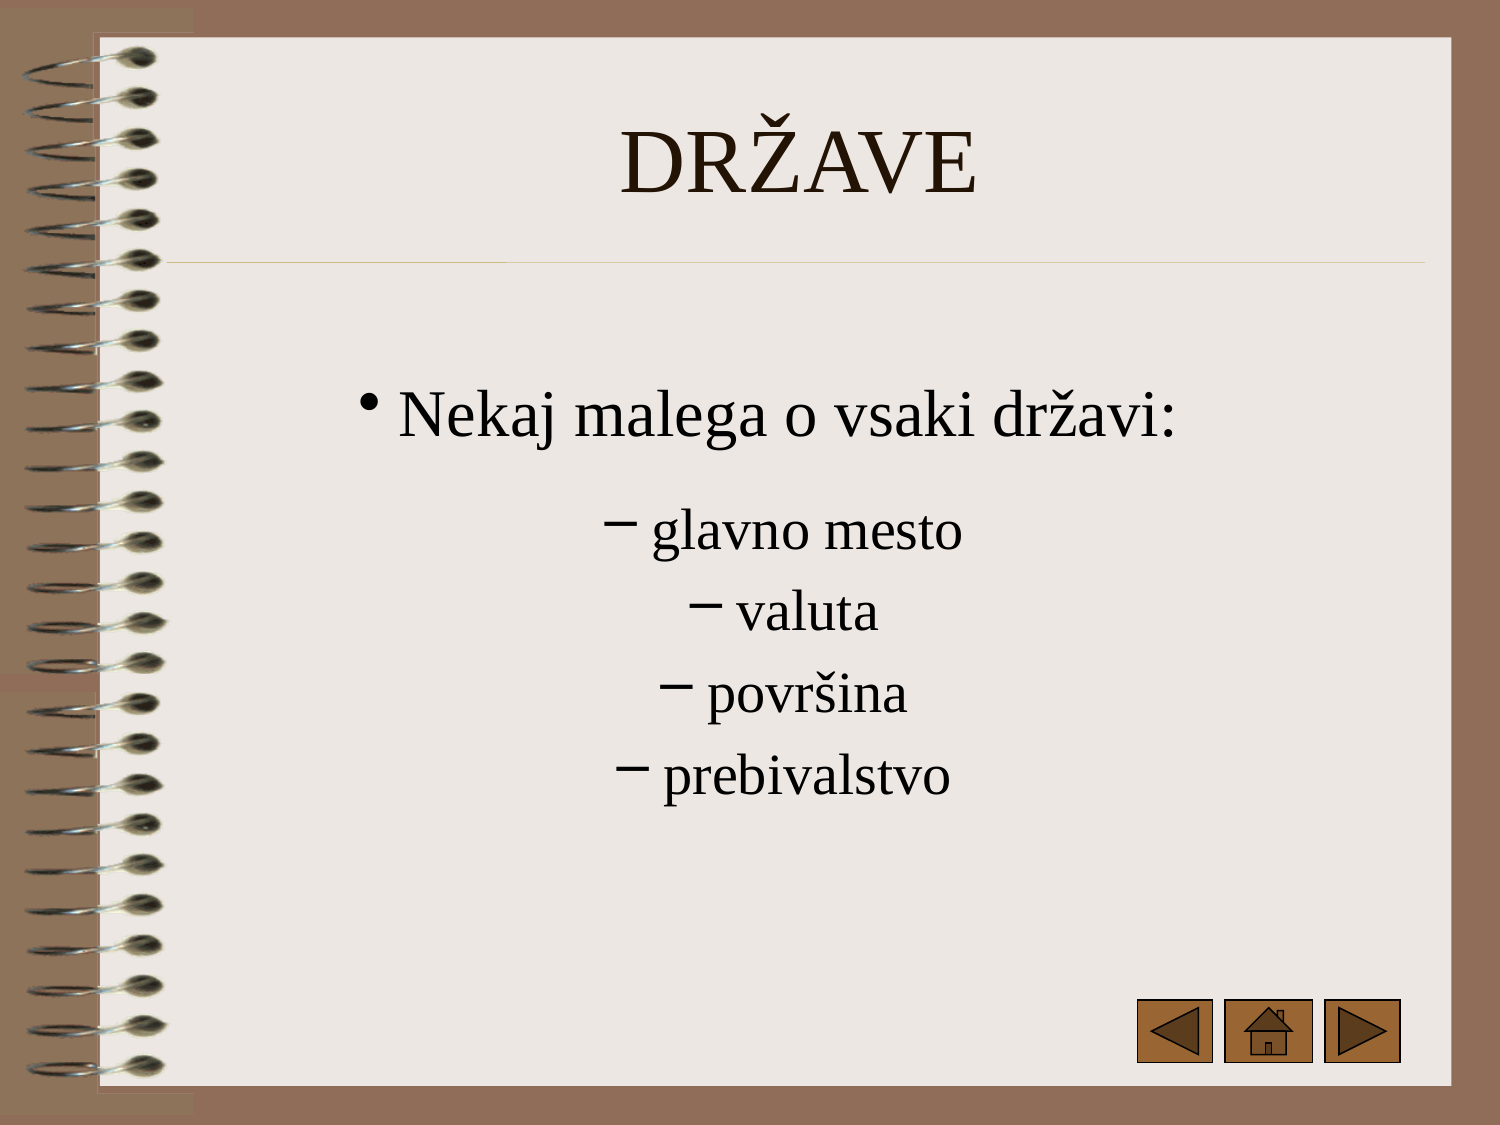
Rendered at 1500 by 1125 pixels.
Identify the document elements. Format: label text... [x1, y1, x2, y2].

text_box [1324, 999, 1400, 1063]
picture [0, 692, 194, 1115]
text_box [1224, 999, 1313, 1063]
list Nekaj malega o vsaki državi: glavno mesto valuta površina prebivalstvo [275, 362, 1263, 888]
picture [0, 8, 194, 674]
title DRŽAVE [174, 62, 1425, 250]
text_box [1137, 999, 1213, 1063]
